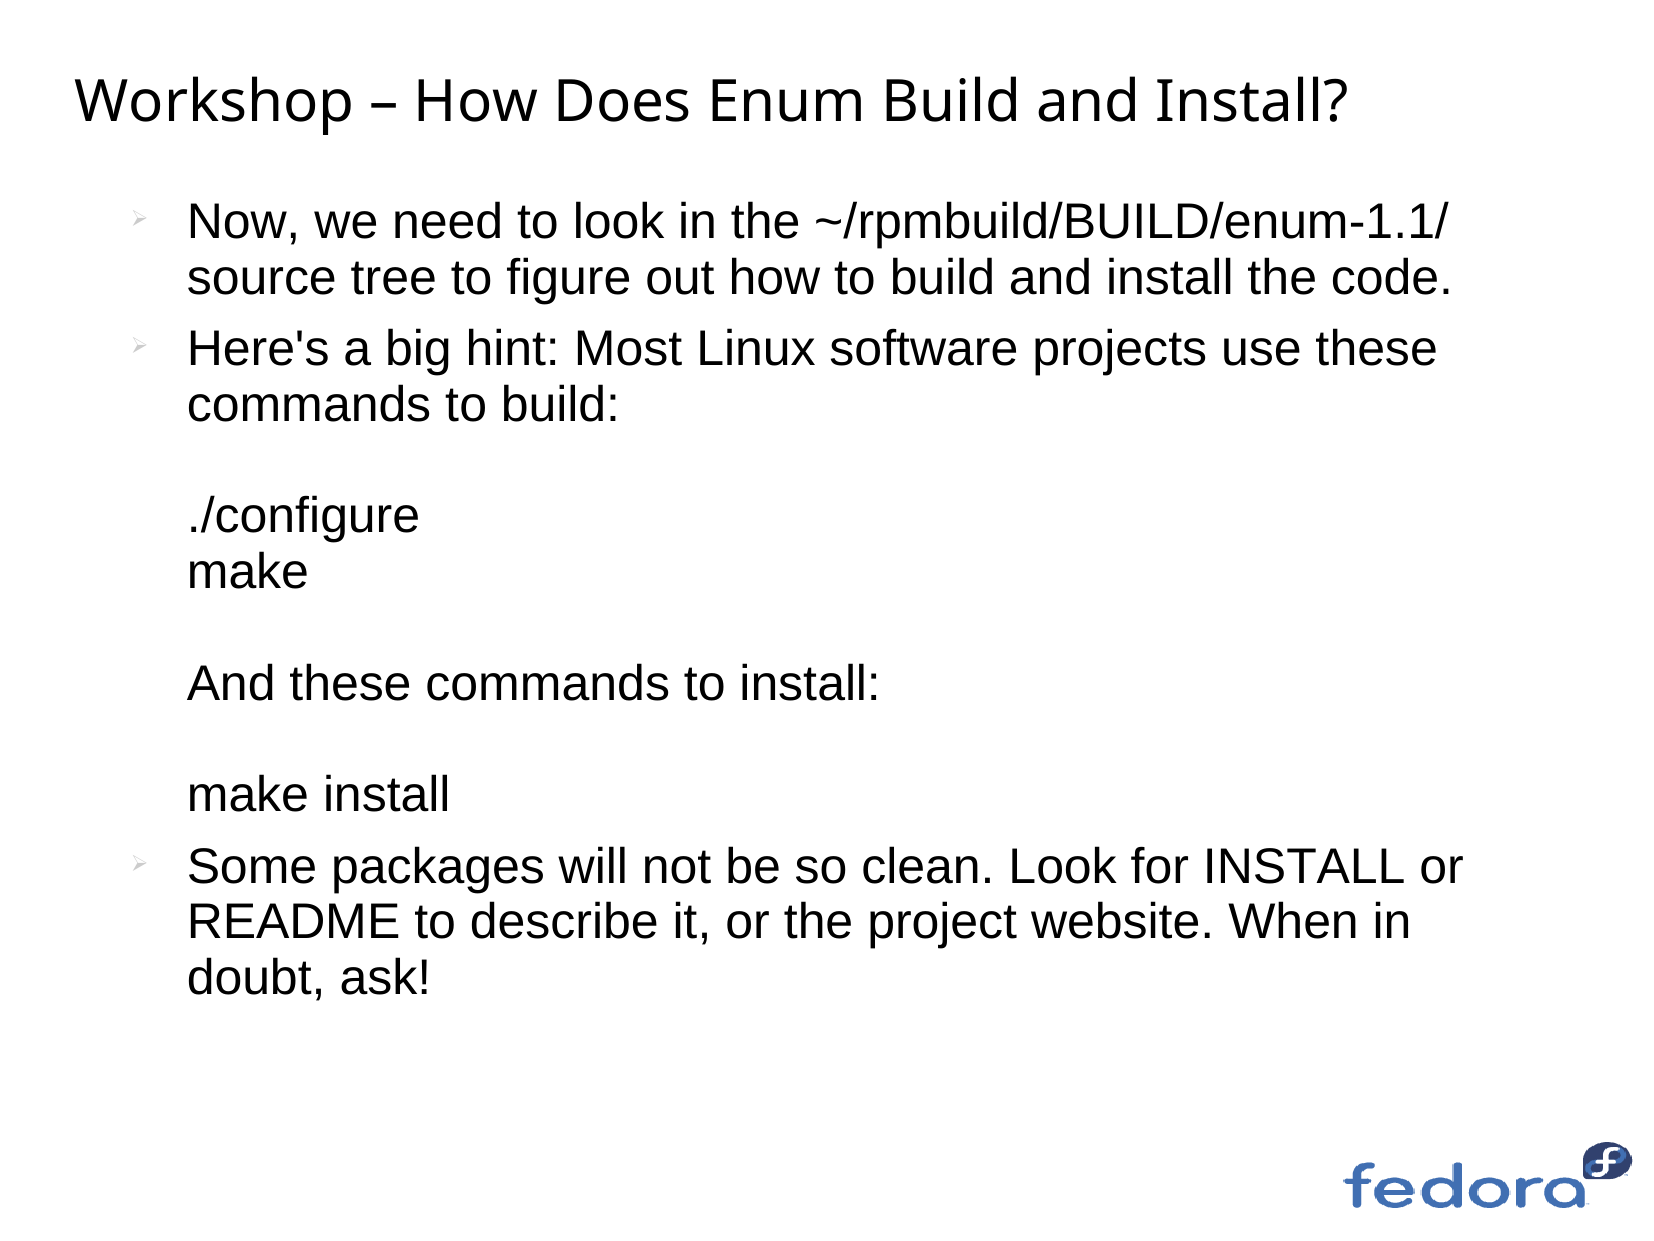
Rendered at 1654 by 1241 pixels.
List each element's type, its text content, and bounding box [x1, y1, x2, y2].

list Now, we need to look in the ~/rpmbuild/BUILD/enum-1.1/ source tree to figure out how to build and install the code. Here's a big hint: Most Linux software projects use these commands to build: ./configure make And these commands to install: make install Some packages will not be so clean. Look for INSTALL or README to describe it, or the project website. When in doubt, ask! [74, 193, 1498, 1102]
title Workshop – How Does Enum Build and Install? [74, 39, 1506, 158]
picture [1332, 1124, 1651, 1227]
